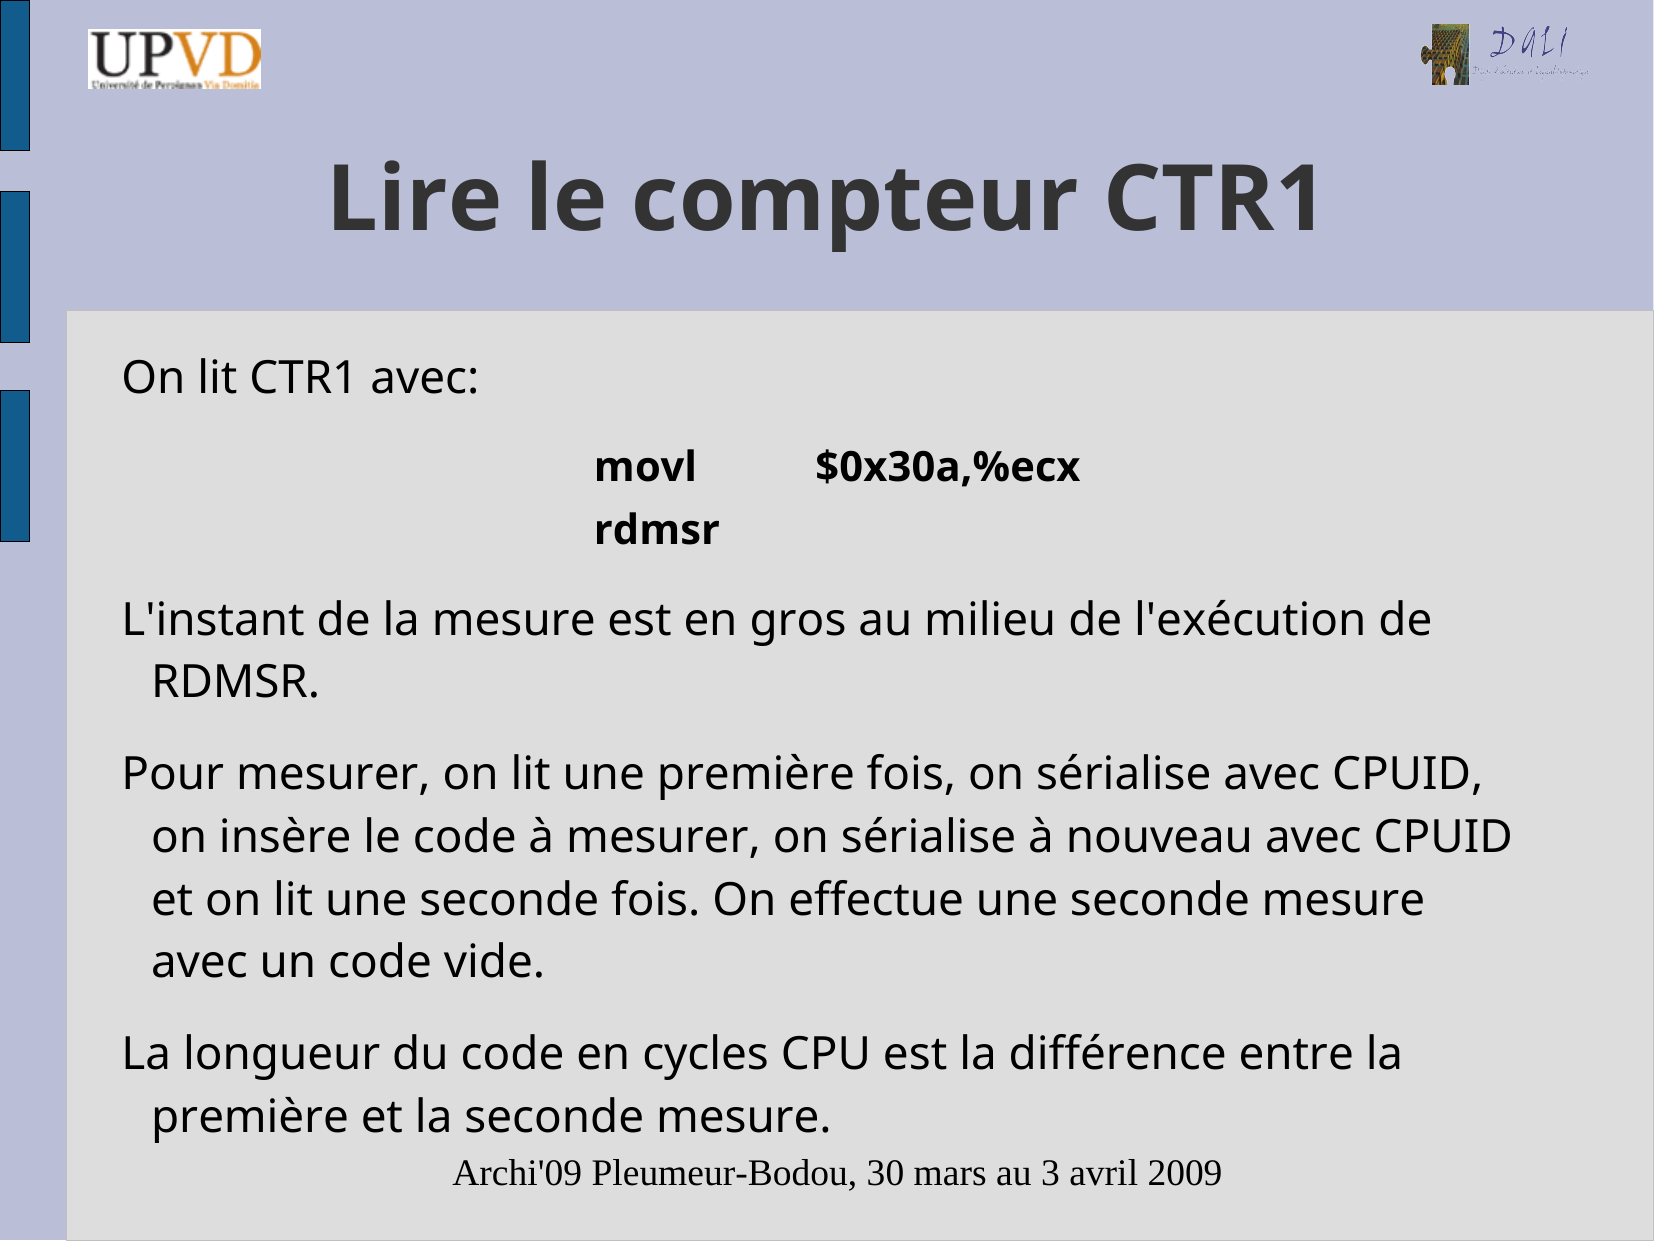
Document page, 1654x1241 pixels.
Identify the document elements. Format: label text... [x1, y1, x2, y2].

text_box Archi'09 Pleumeur-Bodou, 30 mars au 3 avril 2009 [452, 1151, 1226, 1204]
picture [1420, 24, 1593, 85]
picture [88, 29, 261, 89]
list On lit CTR1 avec: movl $0x30a,%ecx rdmsr L'instant de la mesure est en gros au milieu de l'exécution de RDMSR. Pour mesurer, on lit une première fois, on sérialise avec CPUID, on insère le code à mesurer, on sérialise à nouveau avec CPUID et on lit une seconde fois. On effectue une seconde mesure avec un code vide. La longueur du code en cycles CPU est la différence entre la première et la seconde mesure. [121, 344, 1534, 1127]
title Lire le compteur CTR1 [121, 91, 1534, 299]
